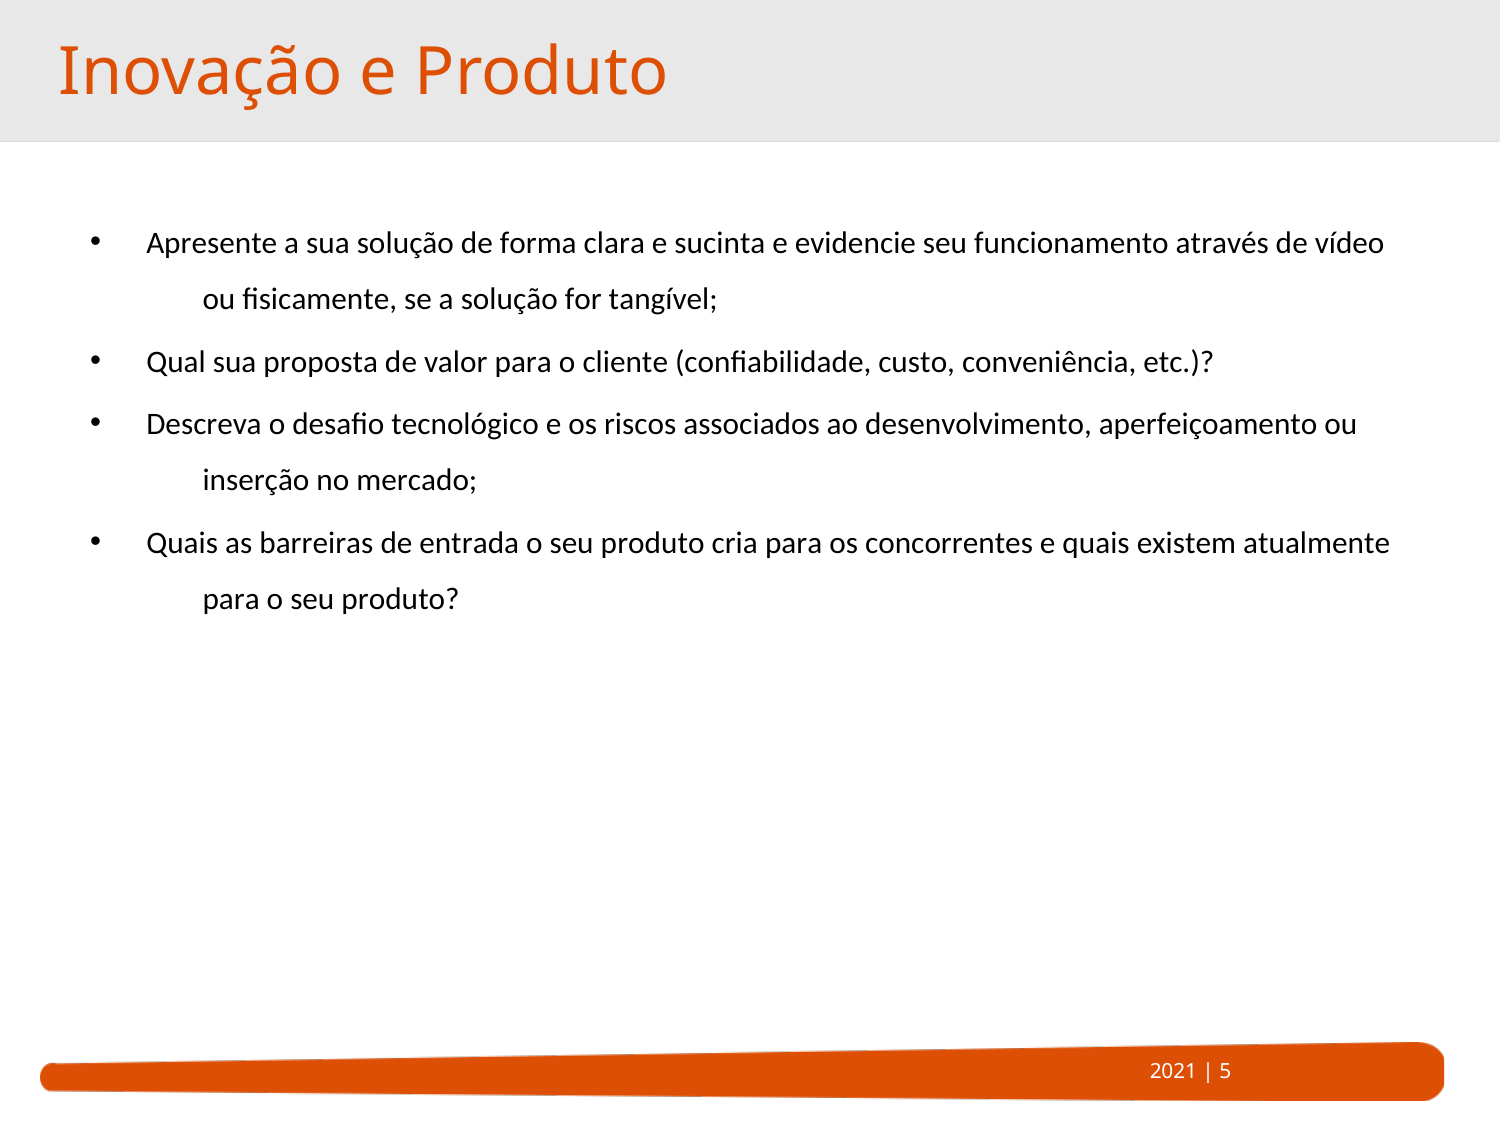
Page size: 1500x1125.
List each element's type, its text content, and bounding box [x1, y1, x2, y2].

text_box Inovação e Produto [58, 2, 1440, 148]
text_box Apresente a sua solução de forma clara e sucinta e evidencie seu funcionamento através de vídeo ou fisicamente, se a solução for tangível; Qual sua proposta de valor para o cliente (confiabilidade, custo, conveniência, etc.)? Descreva o desafio tecnológico e os riscos associados ao desenvolvimento, aperfeiçoamento ou inserção no mercado; Quais as barreiras de entrada o seu produto cria para os concorrentes e quais existem atualmente para o seu produto? [75, 196, 1426, 1029]
